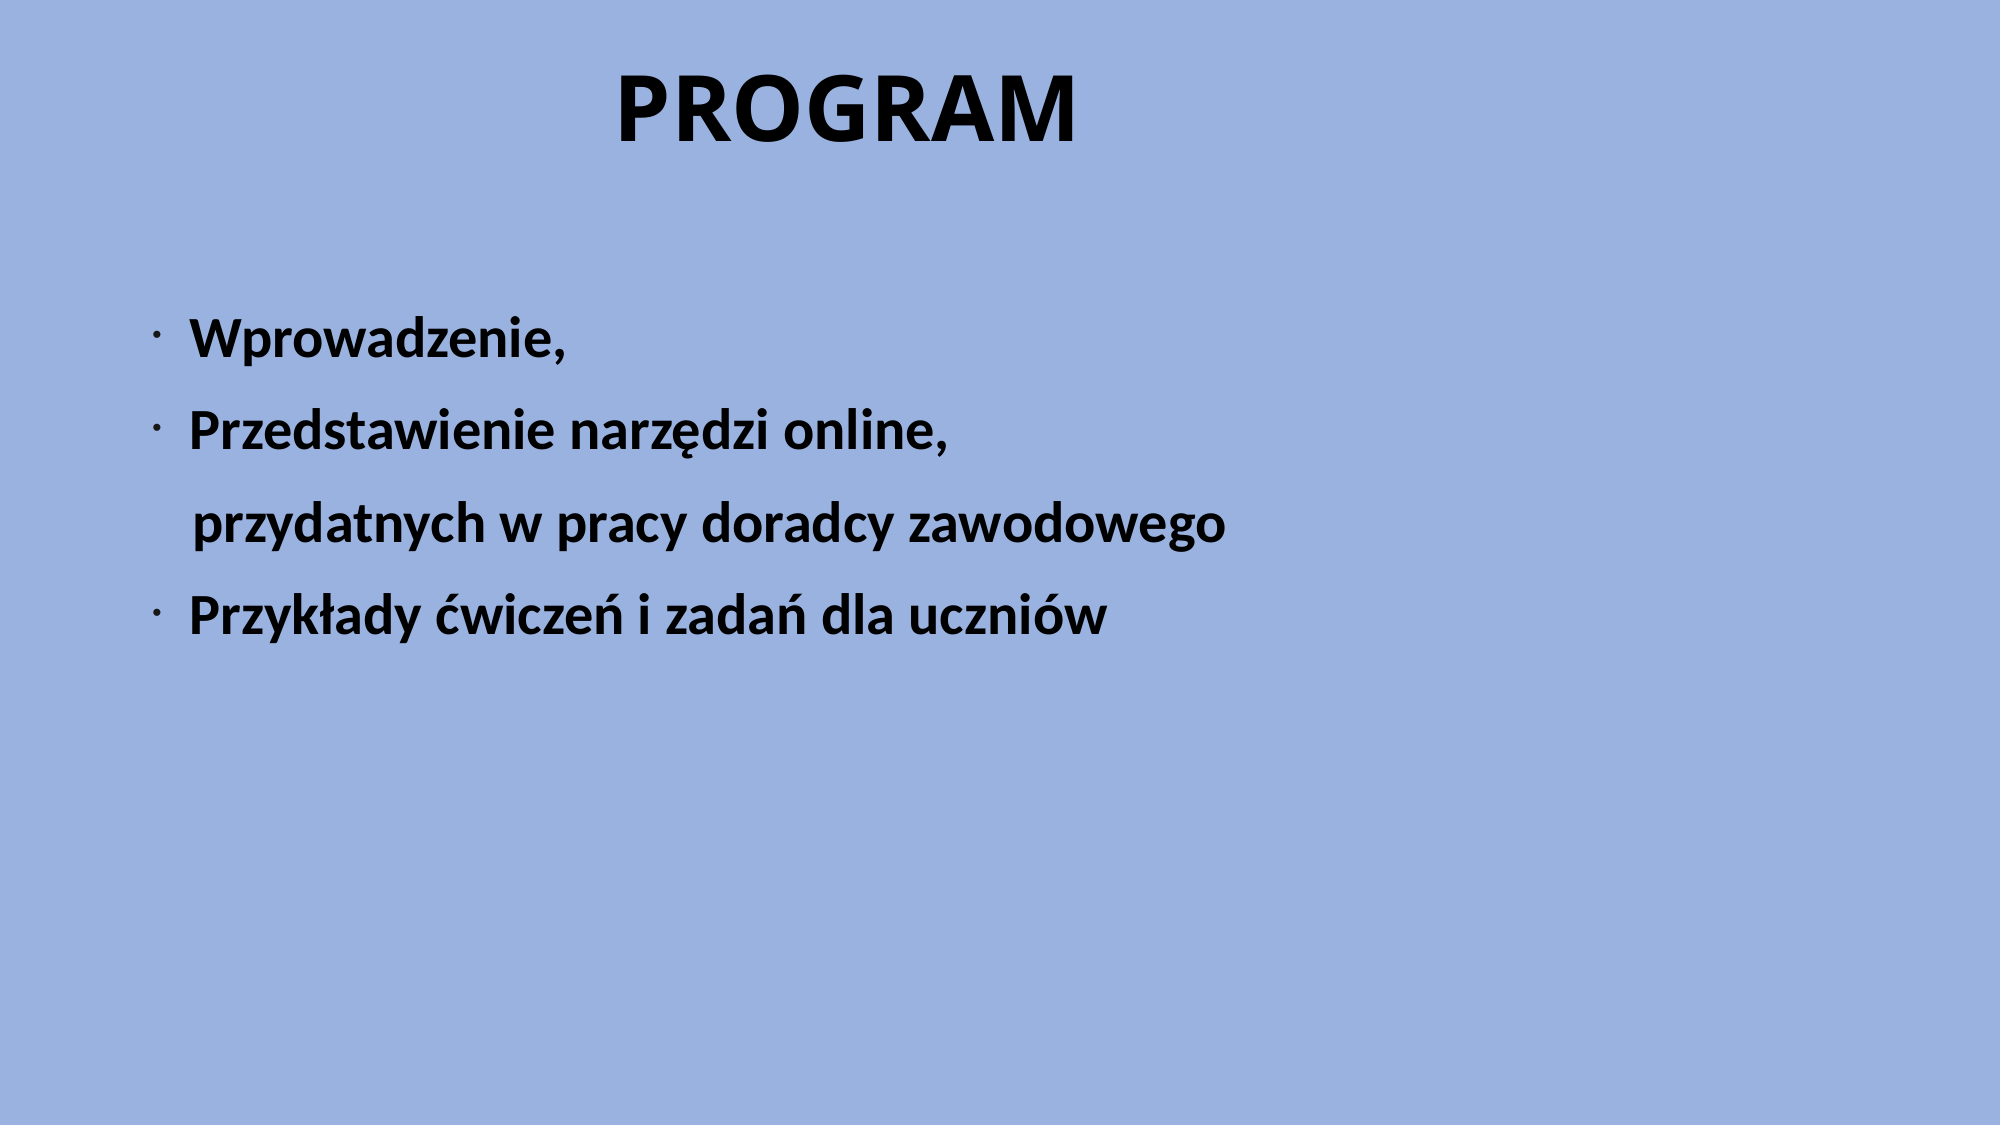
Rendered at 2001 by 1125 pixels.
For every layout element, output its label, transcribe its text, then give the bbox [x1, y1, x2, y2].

title PROGRAM [0, 55, 1711, 273]
list Wprowadzenie, Przedstawienie narzędzi online, przydatnych w pracy doradcy zawodowego Przykłady ćwiczeń i zadań dla uczniów [137, 299, 1863, 1014]
